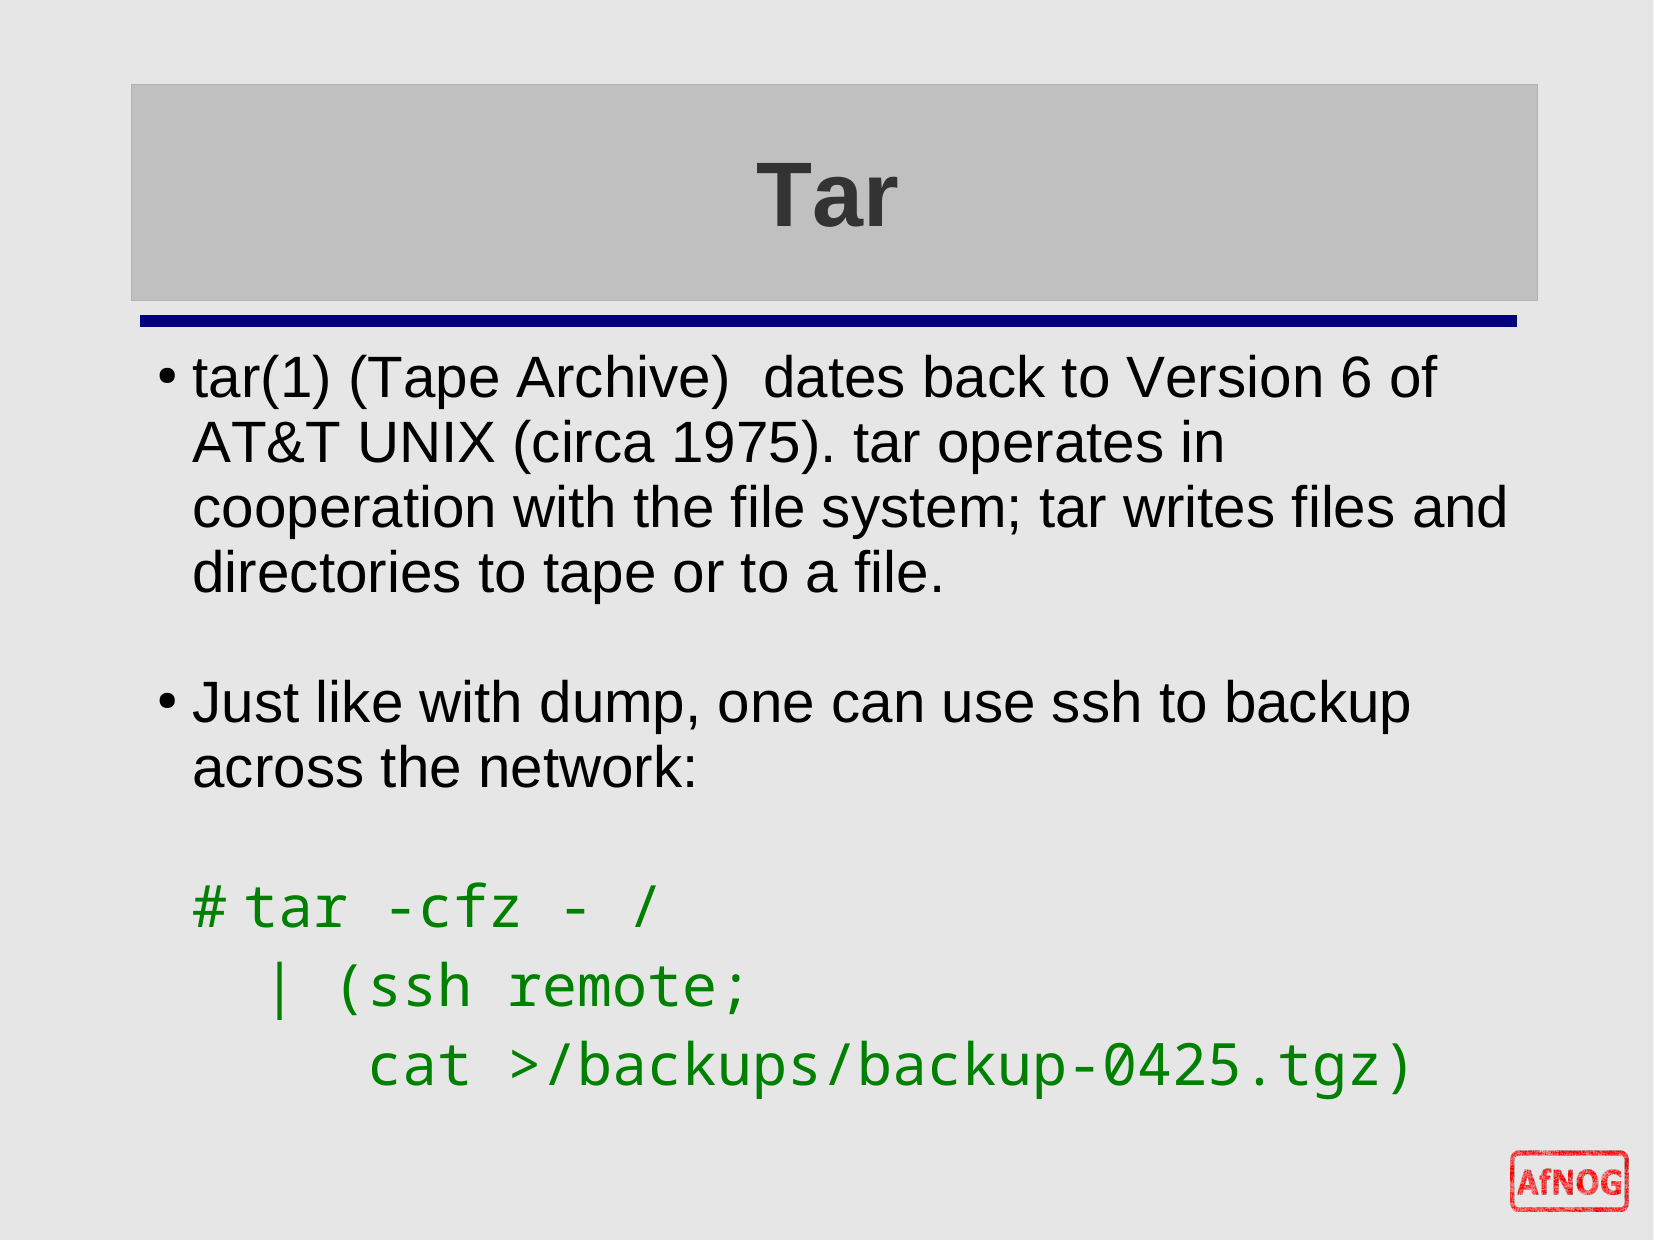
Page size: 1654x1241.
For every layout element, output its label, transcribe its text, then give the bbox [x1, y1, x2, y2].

title Tar [121, 91, 1534, 299]
picture [1510, 1150, 1629, 1212]
list tar(1) (Tape Archive) dates back to Version 6 of AT&T UNIX (circa 1975). tar operates in cooperation with the file system; tar writes files and directories to tape or to a file. Just like with dump, one can use ssh to backup across the network: # tar -cfz - / | (ssh remote; cat >/backups/backup-0425.tgz) [121, 344, 1534, 1127]
